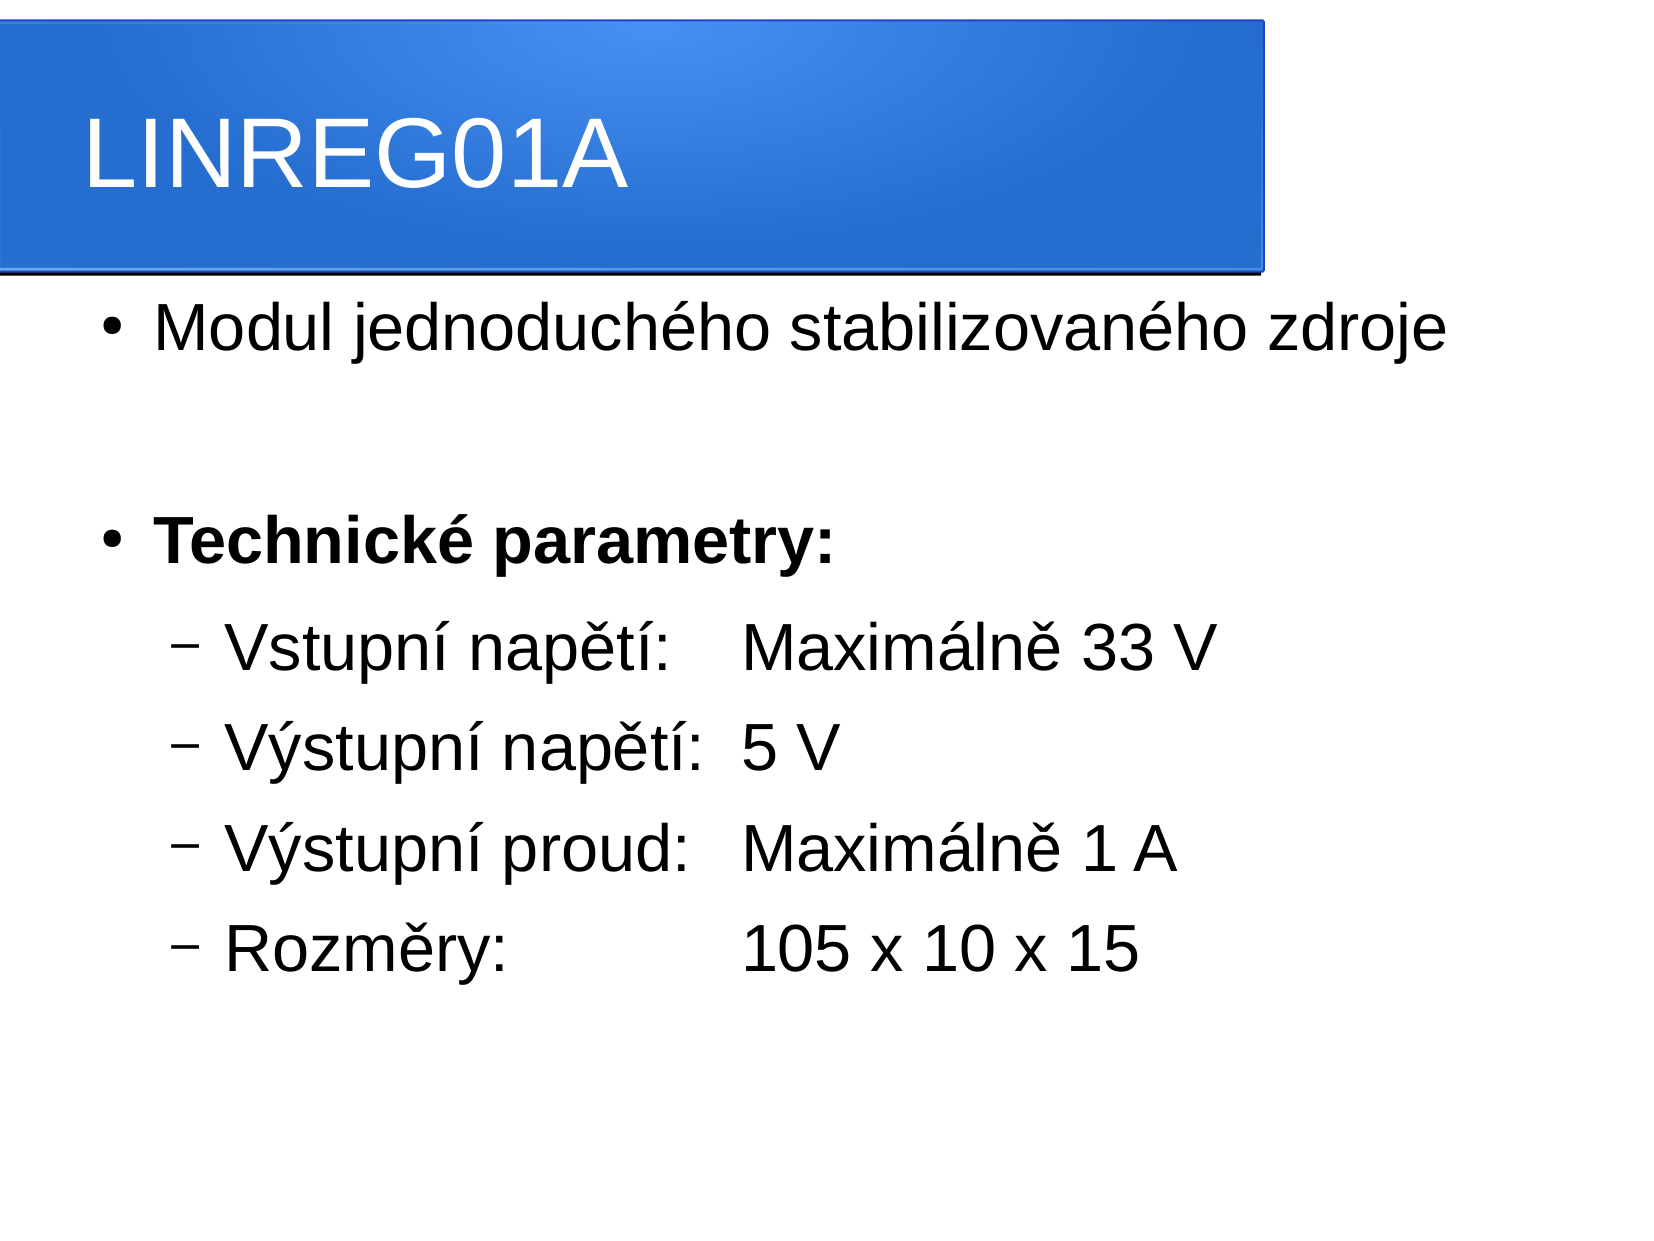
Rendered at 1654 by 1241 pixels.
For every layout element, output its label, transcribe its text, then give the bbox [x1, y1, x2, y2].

title LINREG01A [82, 49, 1250, 257]
list Modul jednoduchého stabilizovaného zdroje Technické parametry: Vstupní napětí: Maximálně 33 V Výstupní napětí: 5 V Výstupní proud: Maximálně 1 A Rozměry: 105 x 10 x 15 [82, 290, 1538, 1170]
